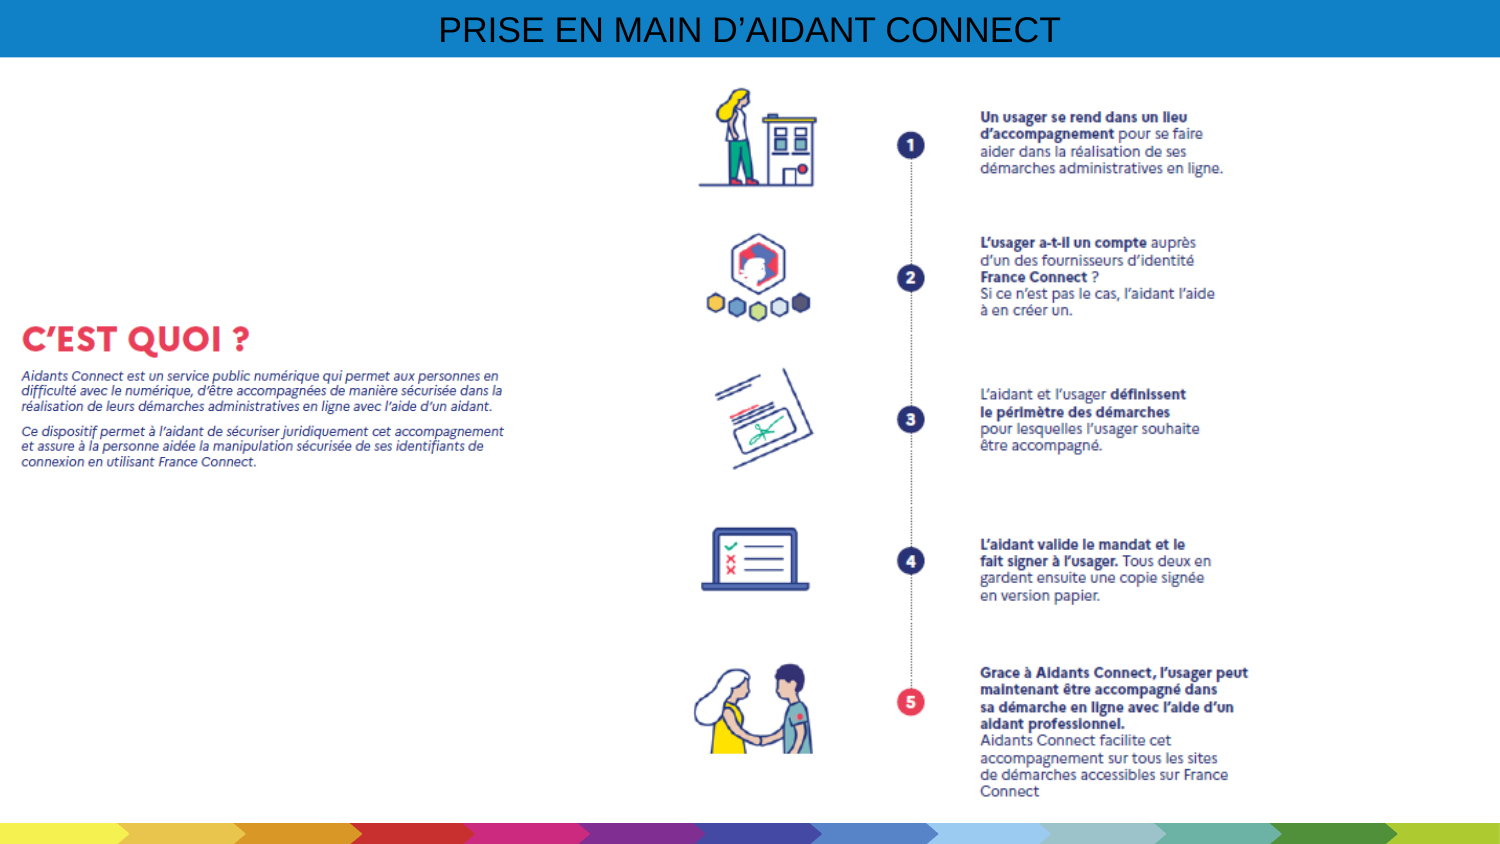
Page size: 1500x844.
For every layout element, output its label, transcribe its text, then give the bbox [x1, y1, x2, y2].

picture [6, 318, 528, 479]
picture [0, 823, 1500, 844]
title PRISE EN MAIN D’AIDANT CONNECT [0, 0, 1500, 58]
picture [609, 66, 1257, 816]
